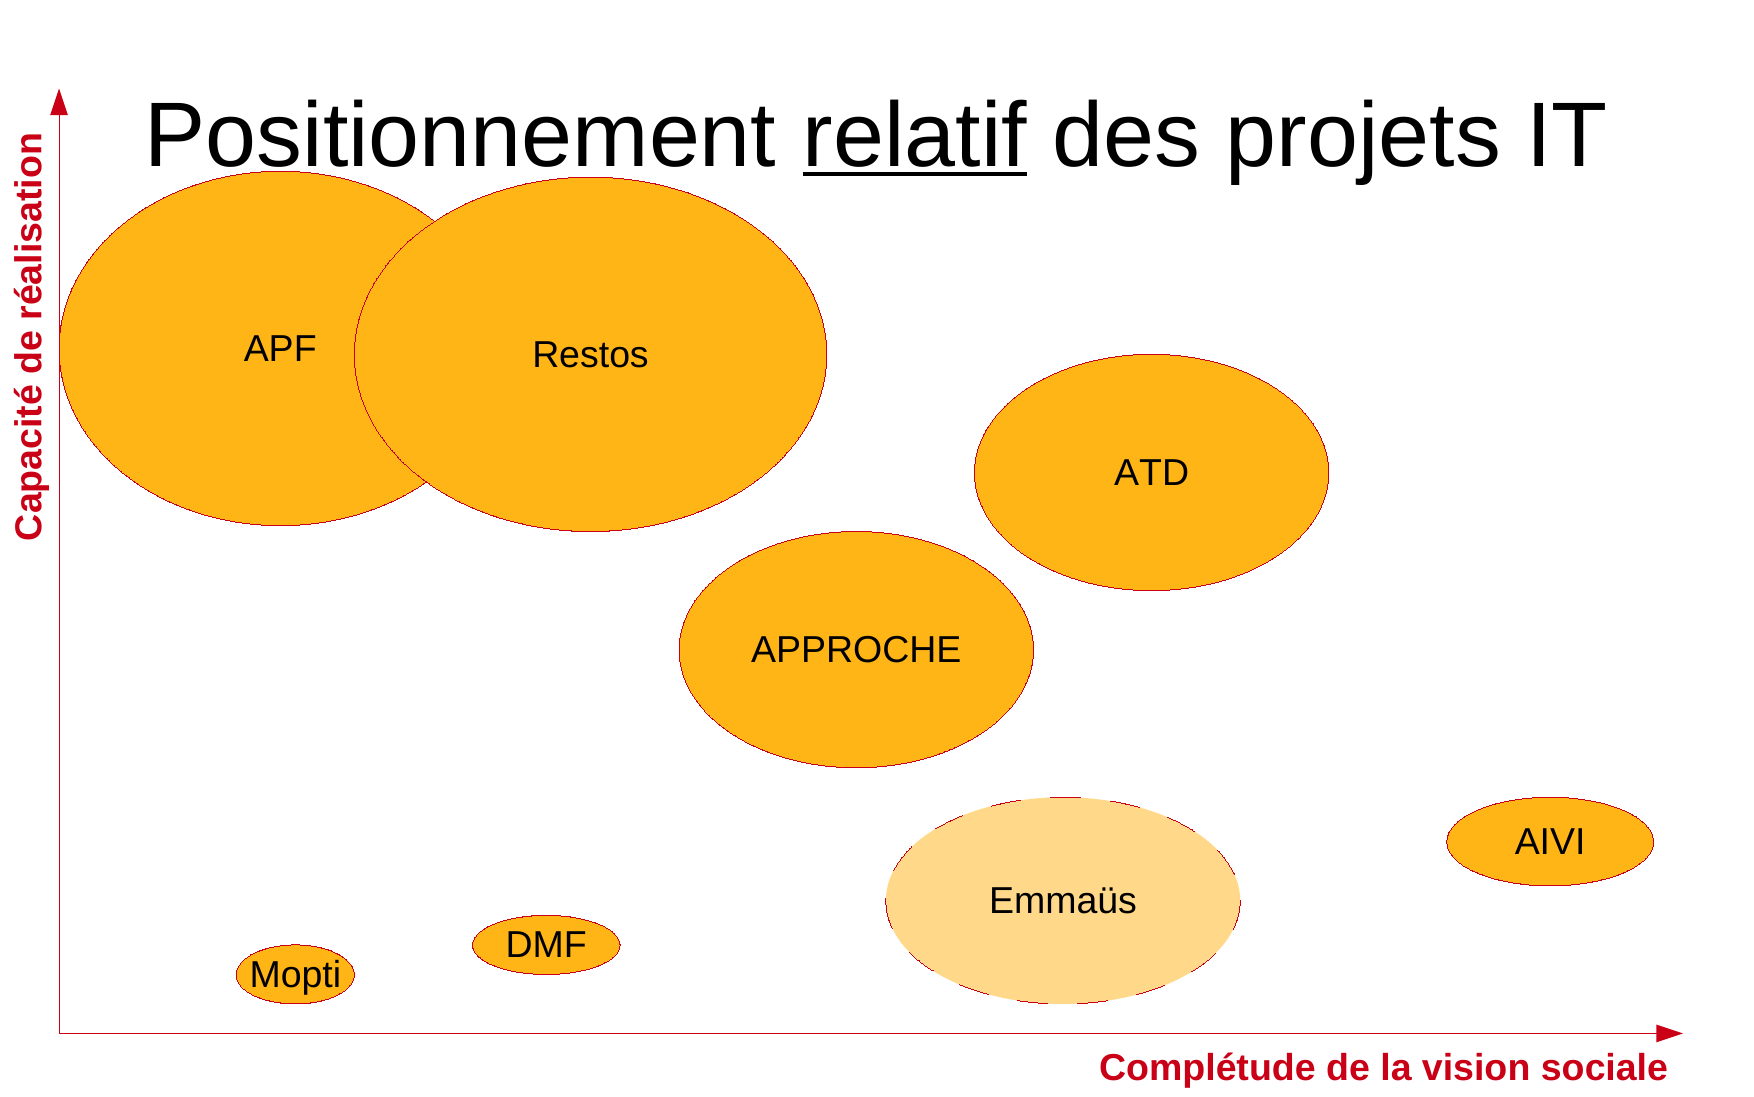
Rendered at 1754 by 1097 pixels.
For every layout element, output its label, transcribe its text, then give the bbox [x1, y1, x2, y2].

text_box DMF [472, 915, 621, 975]
text_box Capacité de réalisation [0, 118, 60, 827]
text_box APPROCHE [679, 531, 1034, 768]
text_box APF [59, 171, 435, 526]
text_box Complétude de la vision sociale [974, 1039, 1684, 1097]
text_box Restos [354, 177, 827, 532]
text_box ATD [974, 354, 1329, 591]
title Positionnement relatif des projets IT [87, 27, 1666, 243]
text_box Emmaüs [885, 797, 1241, 1004]
text_box Mopti [236, 944, 355, 1004]
text_box AIVI [1446, 797, 1654, 886]
